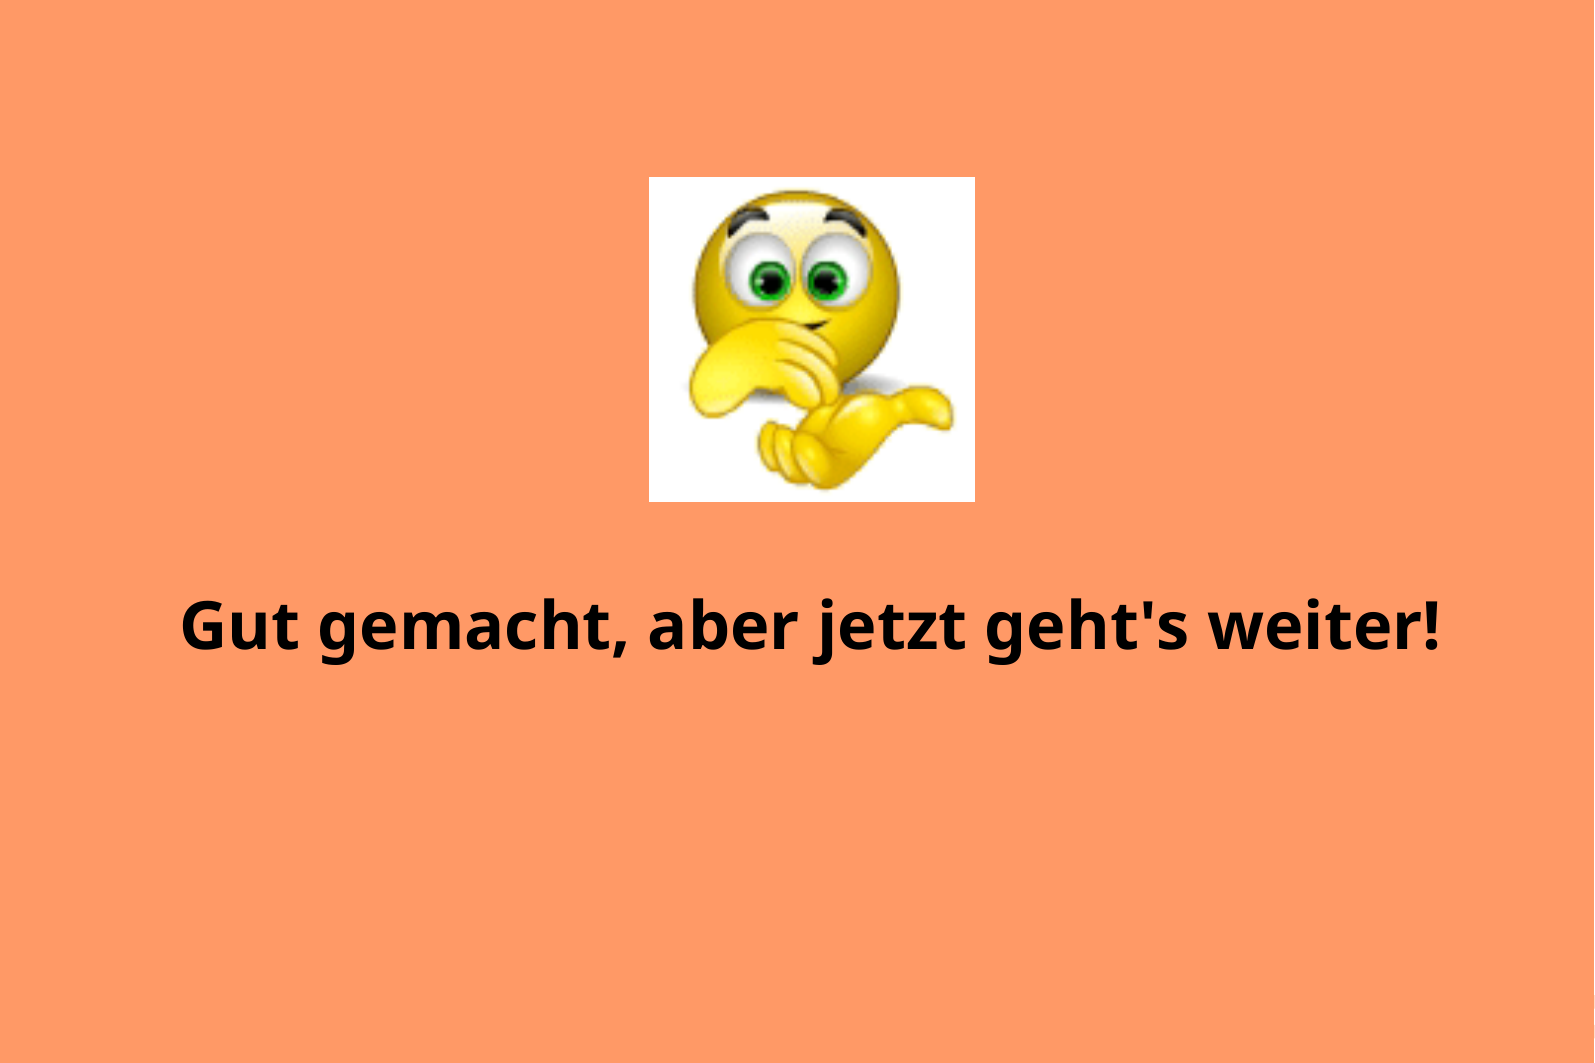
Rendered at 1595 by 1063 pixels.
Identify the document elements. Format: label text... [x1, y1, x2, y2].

subtitle Gut gemacht, aber jetzt geht's weiter! [117, 276, 1505, 971]
picture [649, 177, 975, 502]
